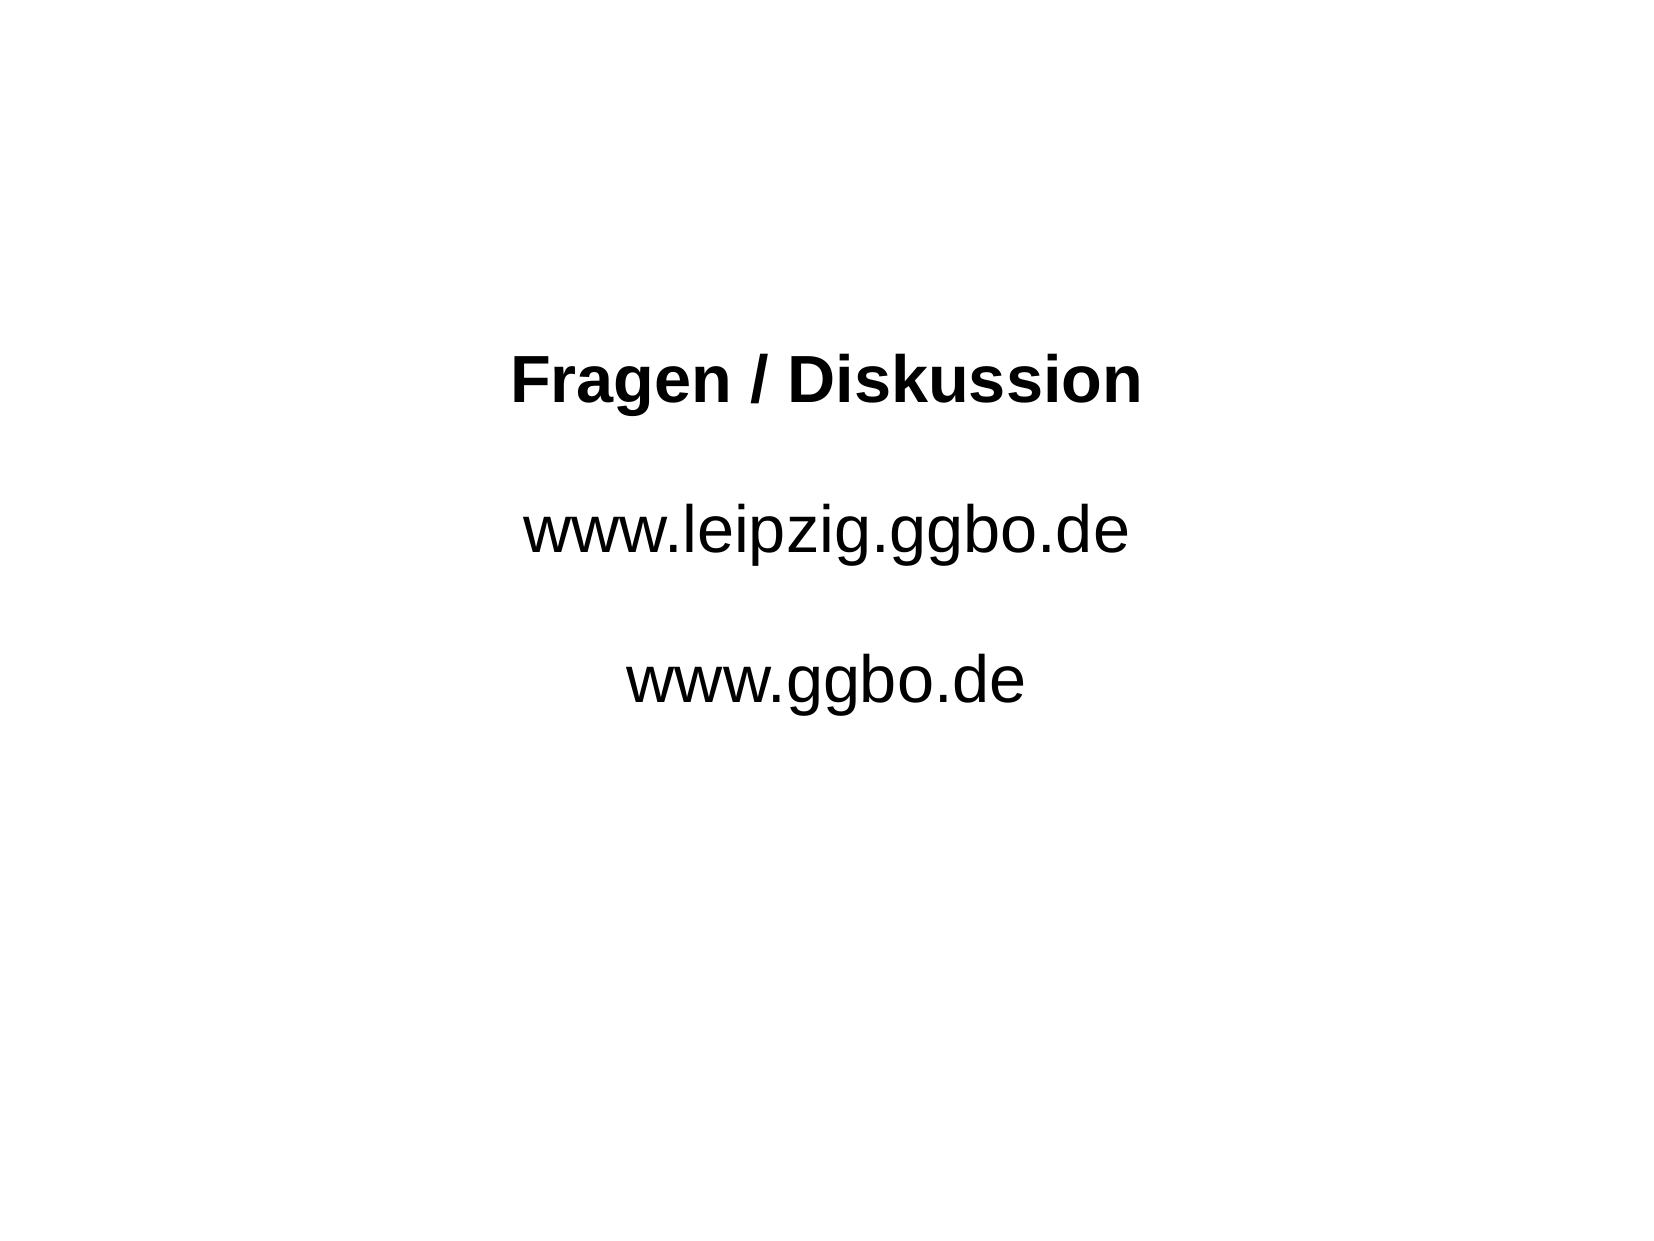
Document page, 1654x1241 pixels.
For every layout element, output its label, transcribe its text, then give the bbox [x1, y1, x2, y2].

subtitle Fragen / Diskussion www.leipzig.ggbo.de www.ggbo.de [82, 49, 1571, 1010]
